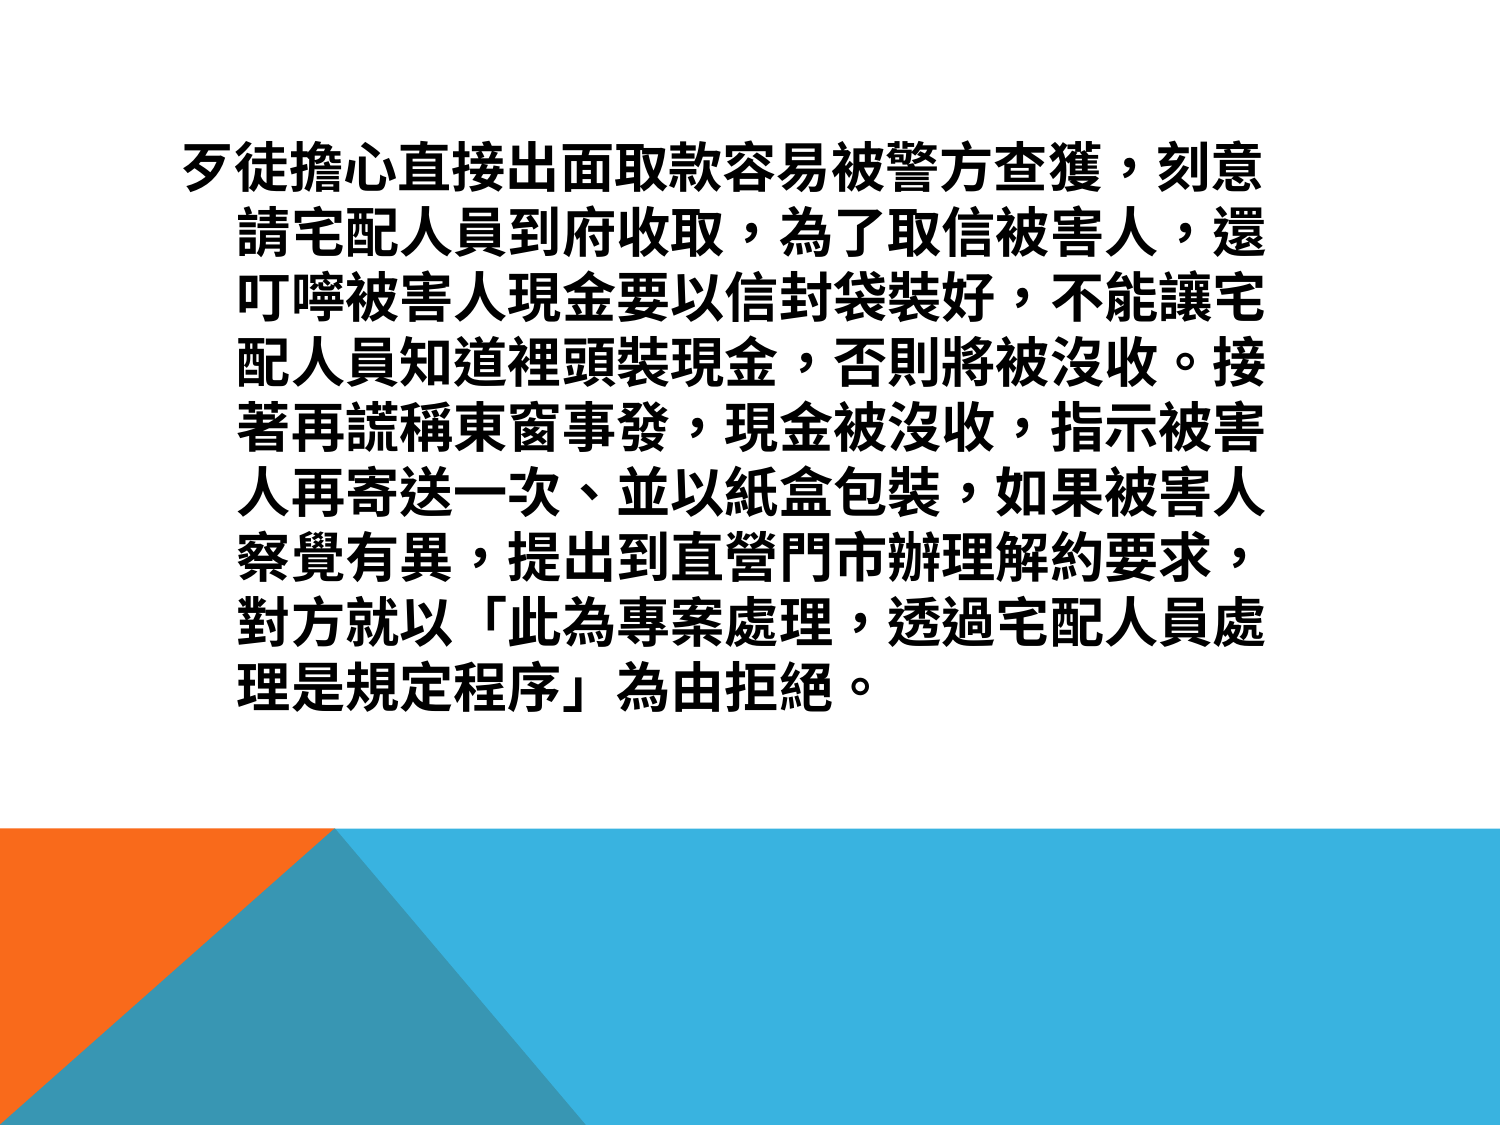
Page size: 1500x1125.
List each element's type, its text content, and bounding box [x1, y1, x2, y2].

list 歹徒擔心直接出面取款容易被警方查獲，刻意請宅配人員到府收取，為了取信被害人，還叮嚀被害人現金要以信封袋裝好，不能讓宅配人員知道裡頭裝現金，否則將被沒收。接著再謊稱東窗事發，現金被沒收，指示被害人再寄送一次、並以紙盒包裝，如果被害人察覺有異，提出到直營門市辦理解約要求，對方就以「此為專案處理，透過宅配人員處理是規定程序」為由拒絕。 [165, 125, 1294, 962]
